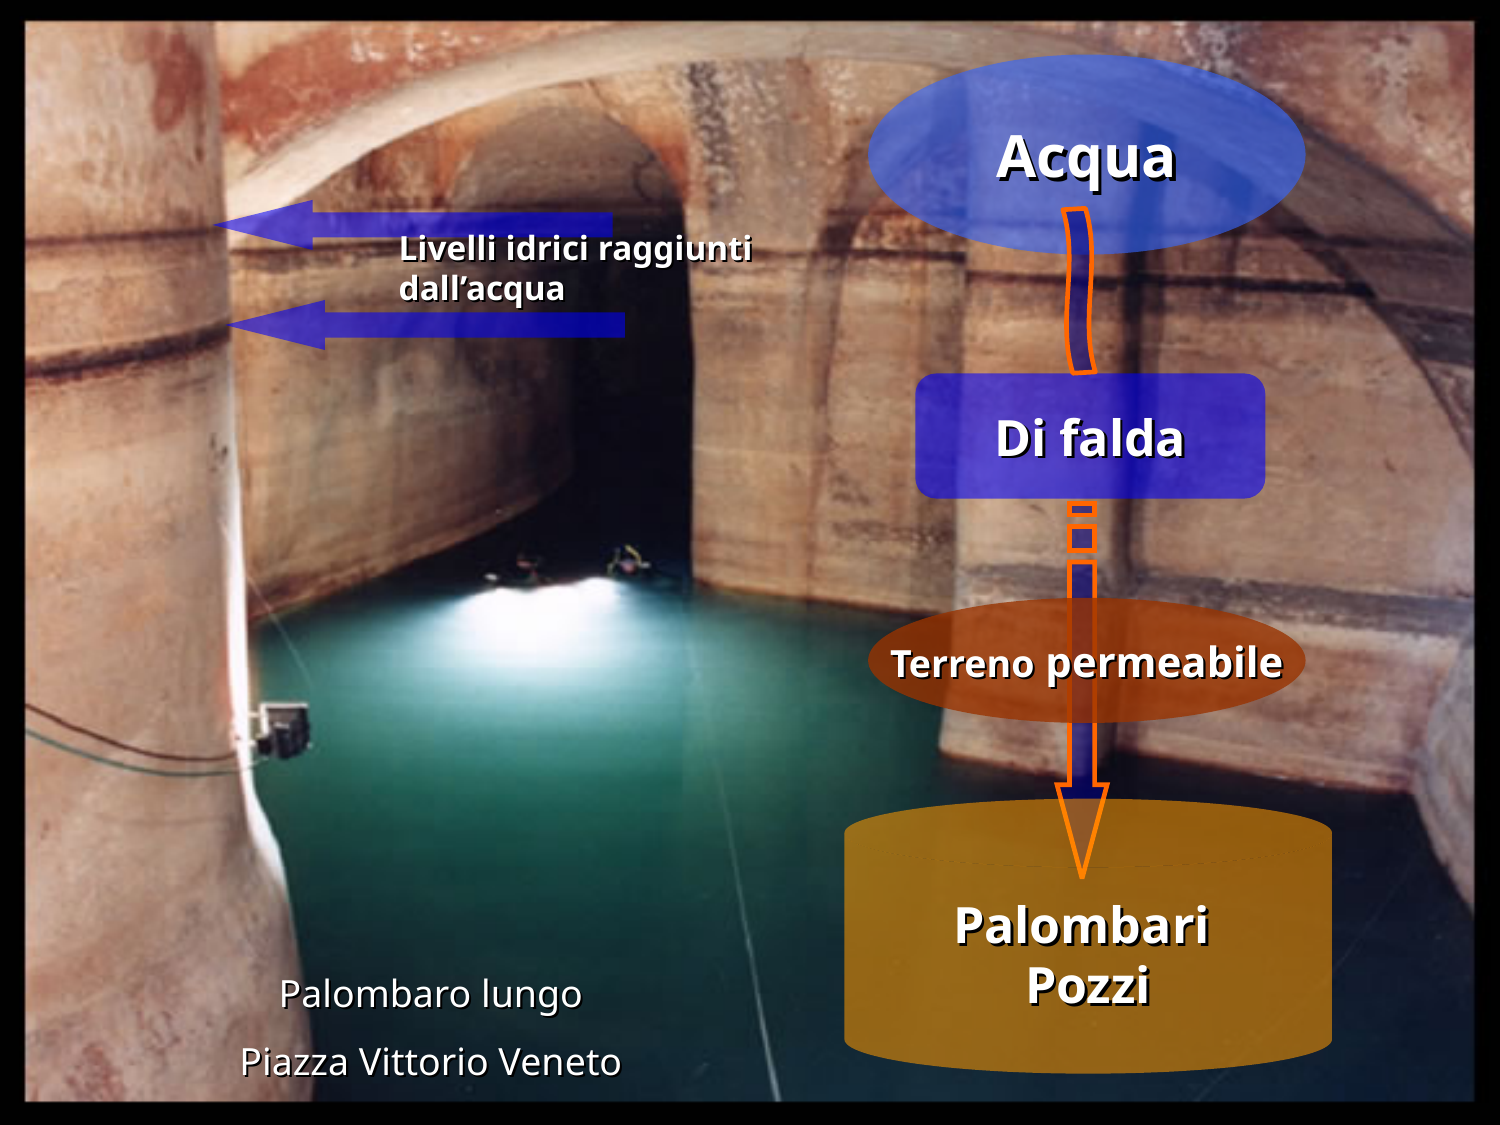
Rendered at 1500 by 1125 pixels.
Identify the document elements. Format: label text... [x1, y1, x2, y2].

text_box Terreno permeabile [868, 597, 1306, 723]
text_box Palombaro lungo Piazza Vittorio Veneto [159, 962, 703, 1091]
text_box [1069, 526, 1095, 551]
text_box [1057, 723, 1108, 798]
text_box Di falda [915, 373, 1266, 499]
text_box [1069, 503, 1095, 516]
picture [0, 0, 1500, 1125]
text_box [1069, 562, 1095, 598]
text_box [212, 199, 613, 250]
text_box Acqua [868, 54, 1306, 255]
text_box [1062, 208, 1096, 374]
text_box Palombari Pozzi [844, 798, 1332, 1074]
text_box [224, 299, 625, 351]
text_box Livelli idrici raggiunti dall’acqua [384, 220, 796, 315]
